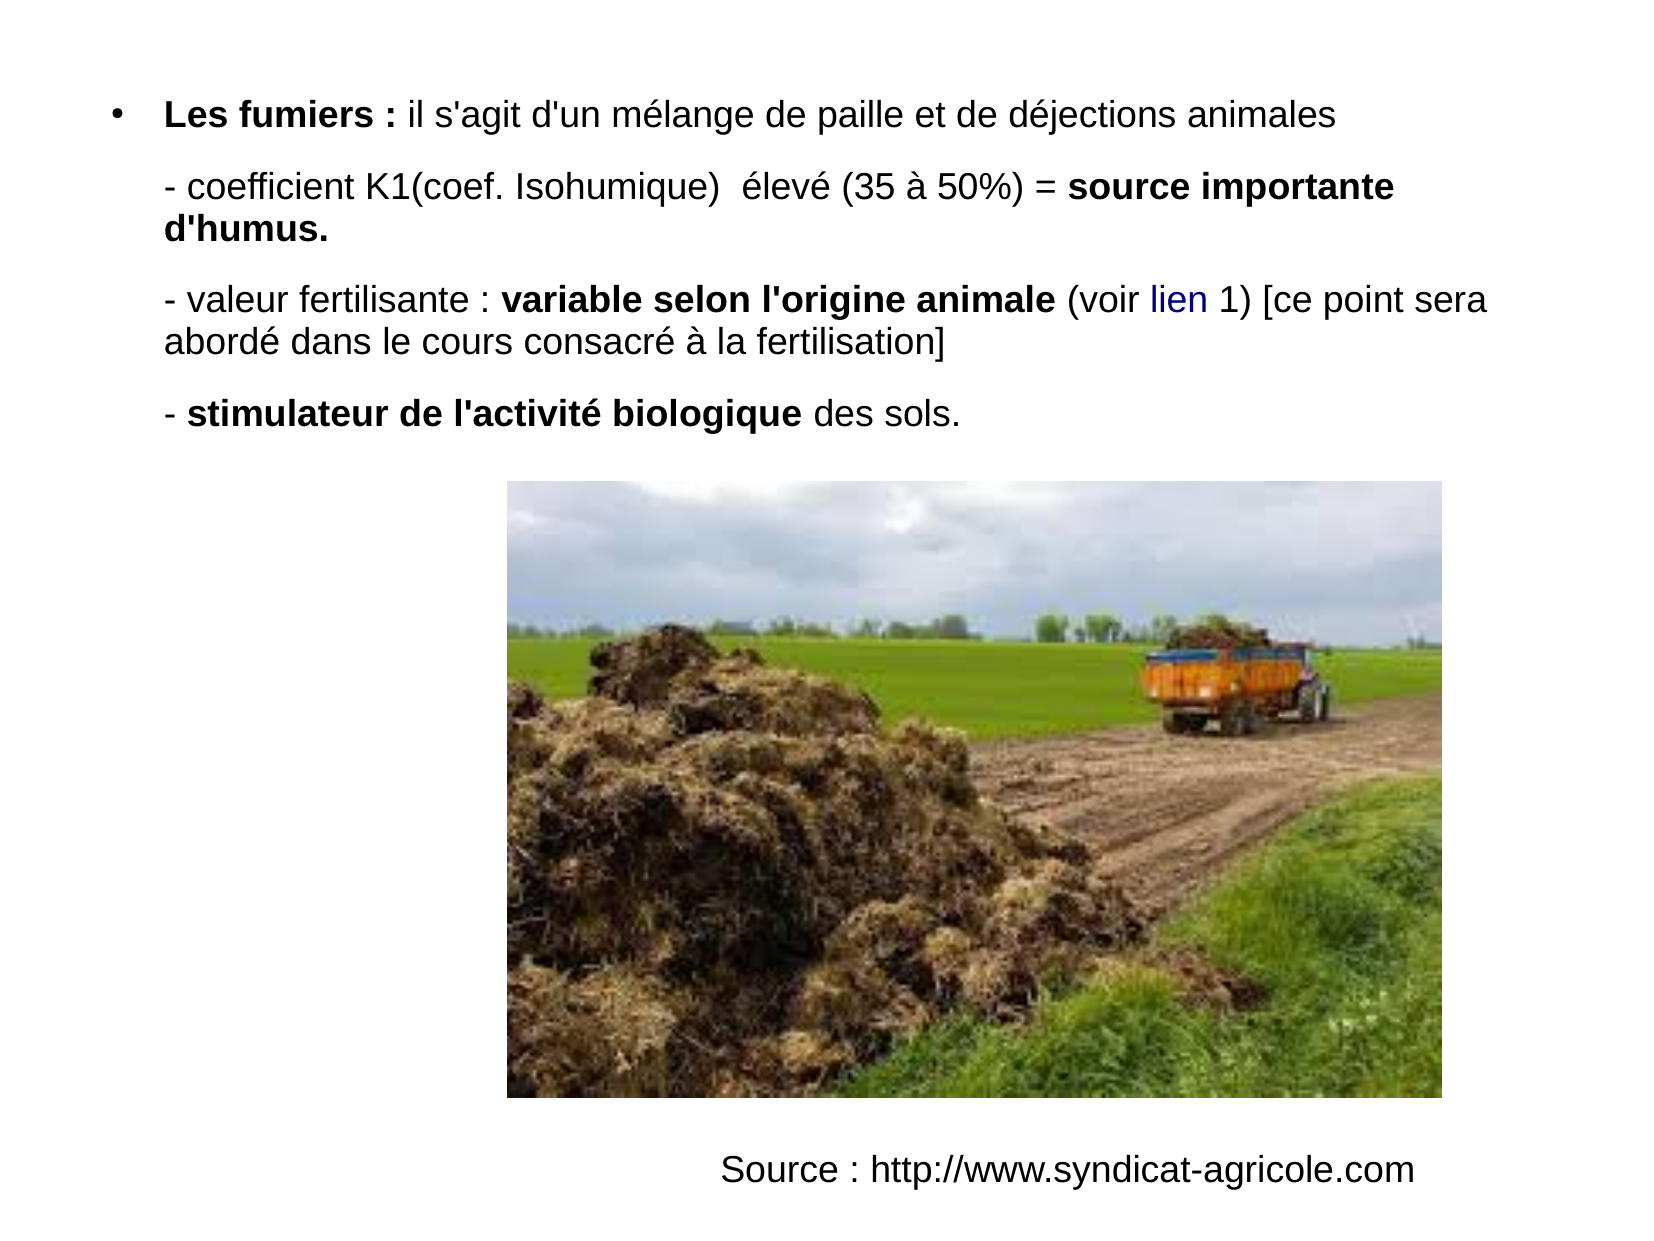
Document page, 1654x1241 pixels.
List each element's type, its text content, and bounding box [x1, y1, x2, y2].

text_box Source : http://www.syndicat-agricole.com [705, 1140, 1545, 1198]
list Les fumiers : il s'agit d'un mélange de paille et de déjections animales - coefficient K1(coef. Isohumique) élevé (35 à 50%) = source importante d'humus. - valeur fertilisante : variable selon l'origine animale (voir lien 1) [ce point sera abordé dans le cours consacré à la fertilisation] - stimulateur de l'activité biologique des sols. [93, 93, 1549, 1028]
picture [507, 481, 1442, 1099]
